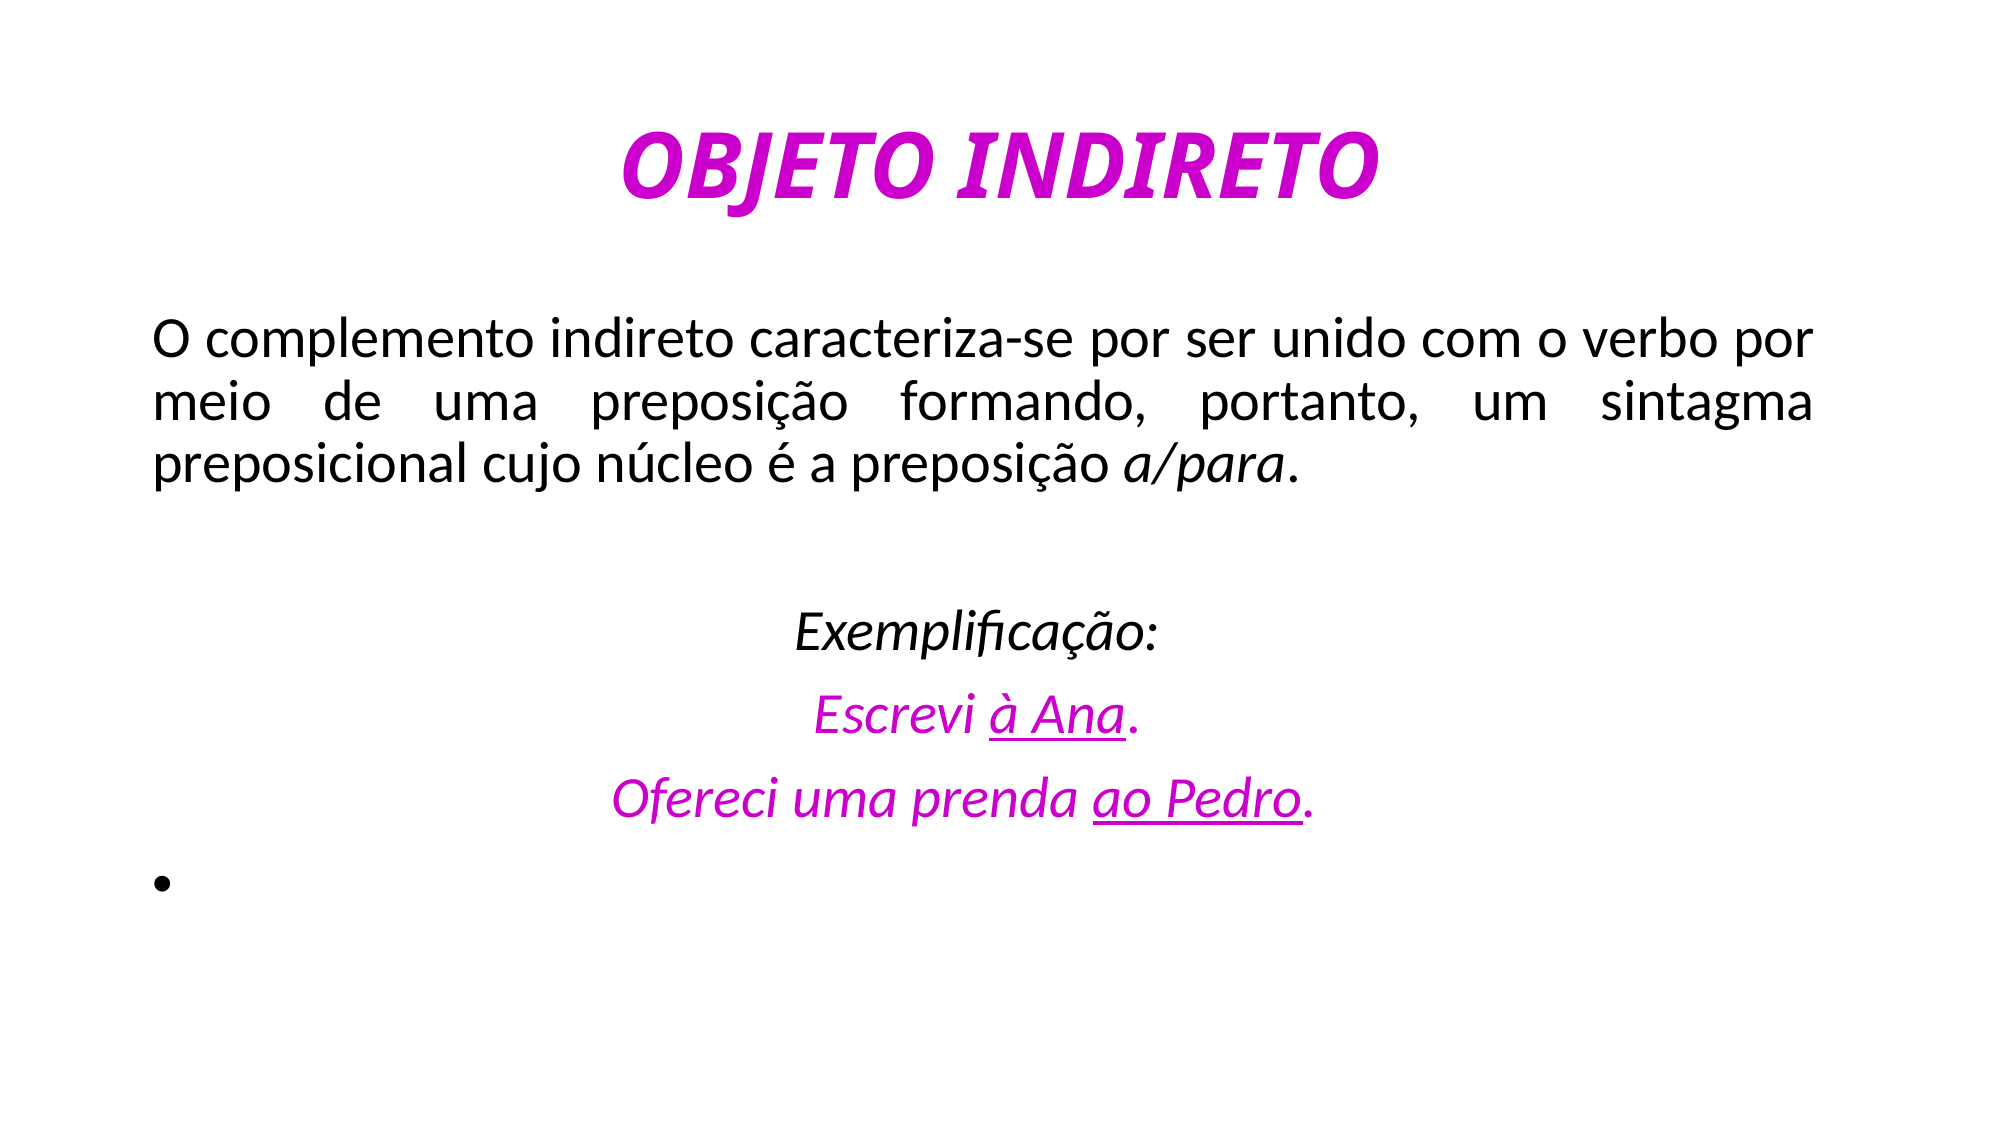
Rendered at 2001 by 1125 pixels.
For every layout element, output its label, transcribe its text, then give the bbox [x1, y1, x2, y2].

title OBJETO INDIRETO [137, 59, 1863, 278]
list O complemento indireto caracteriza-se por ser unido com o verbo por meio de uma preposição formando, portanto, um sintagma preposicional cujo núcleo é a preposição a/para. Exemplificação: Escrevi à Ana. Ofereci uma prenda ao Pedro. [137, 299, 1863, 1014]
